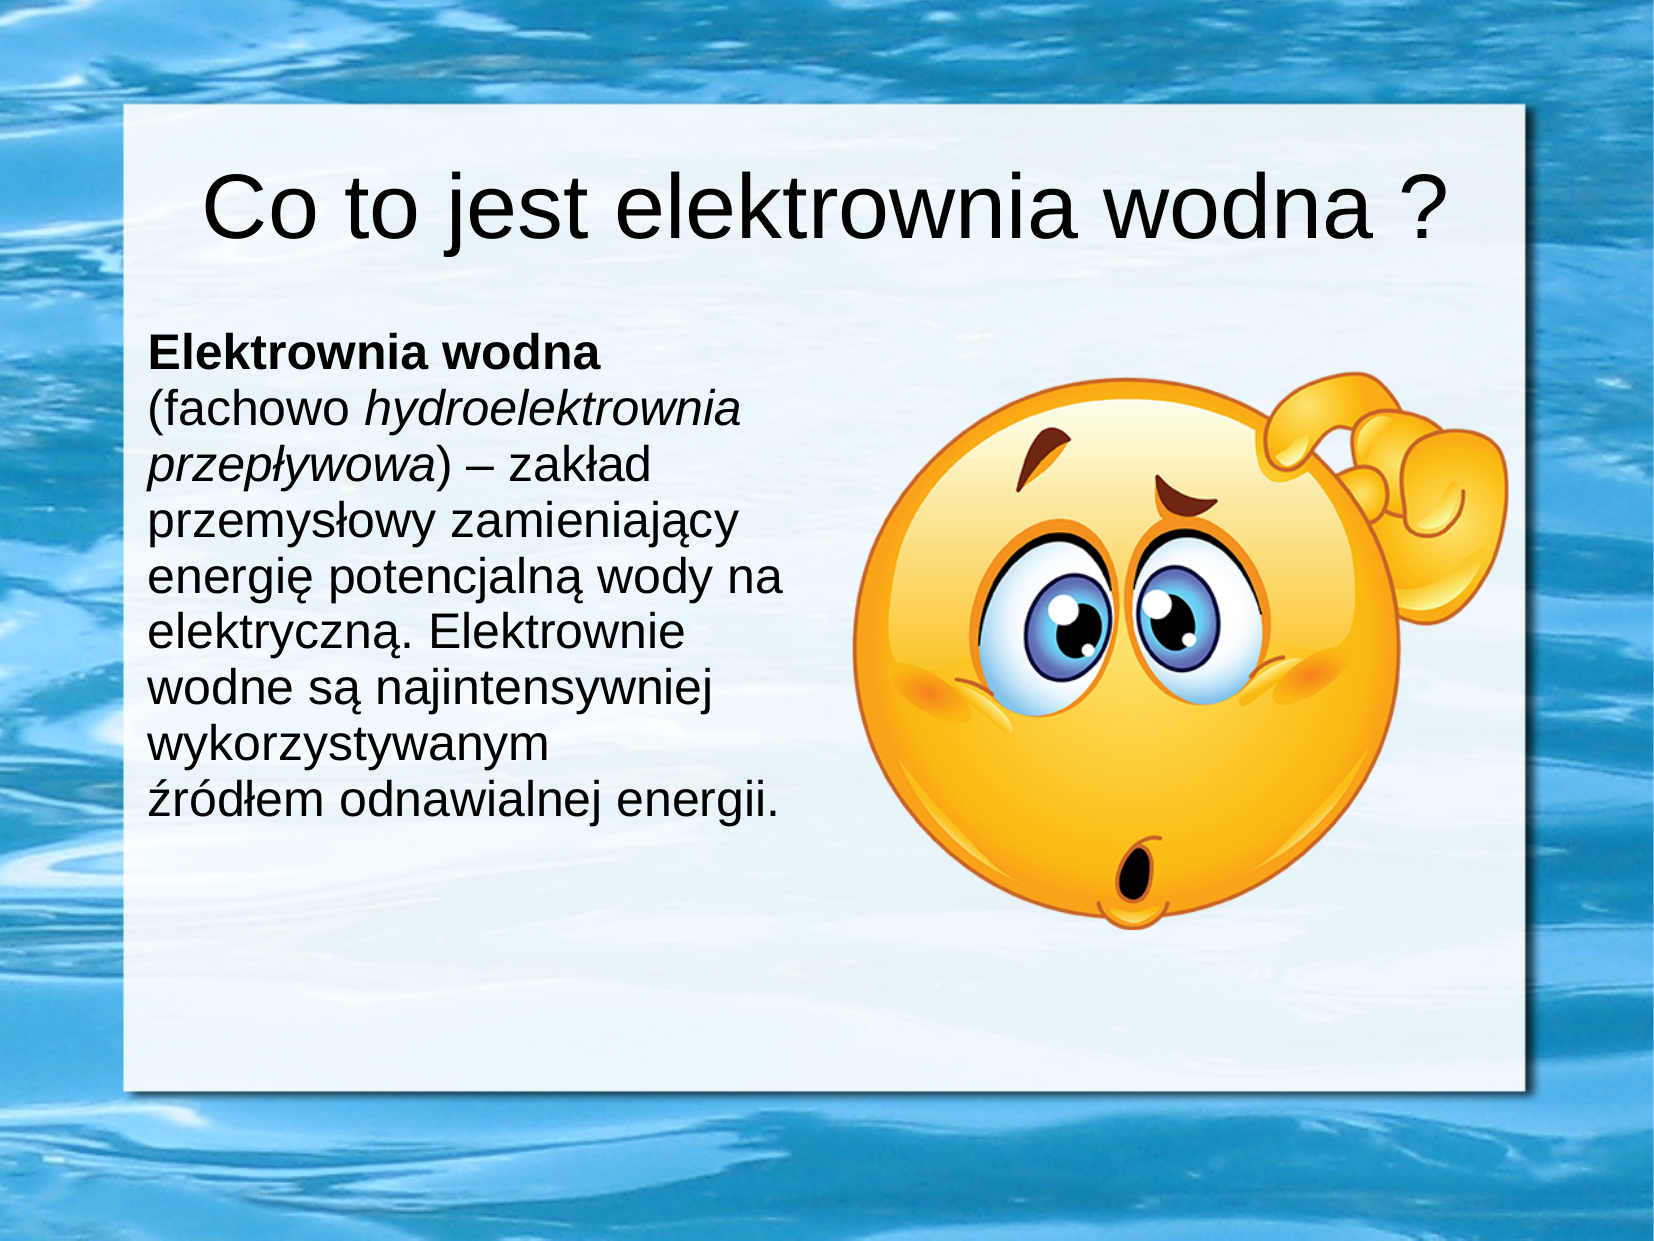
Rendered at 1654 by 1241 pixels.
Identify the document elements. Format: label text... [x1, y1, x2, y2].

picture [0, 0, 1654, 1241]
title Co to jest elektrownia wodna ? [147, 118, 1506, 296]
list Elektrownia wodna (fachowo hydroelektrownia przepływowa) – zakład przemysłowy zamieniający energię potencjalną wody na elektryczną. Elektrownie wodne są najintensywniej wykorzystywanym źródłem odnawialnej energii. [147, 324, 811, 1063]
